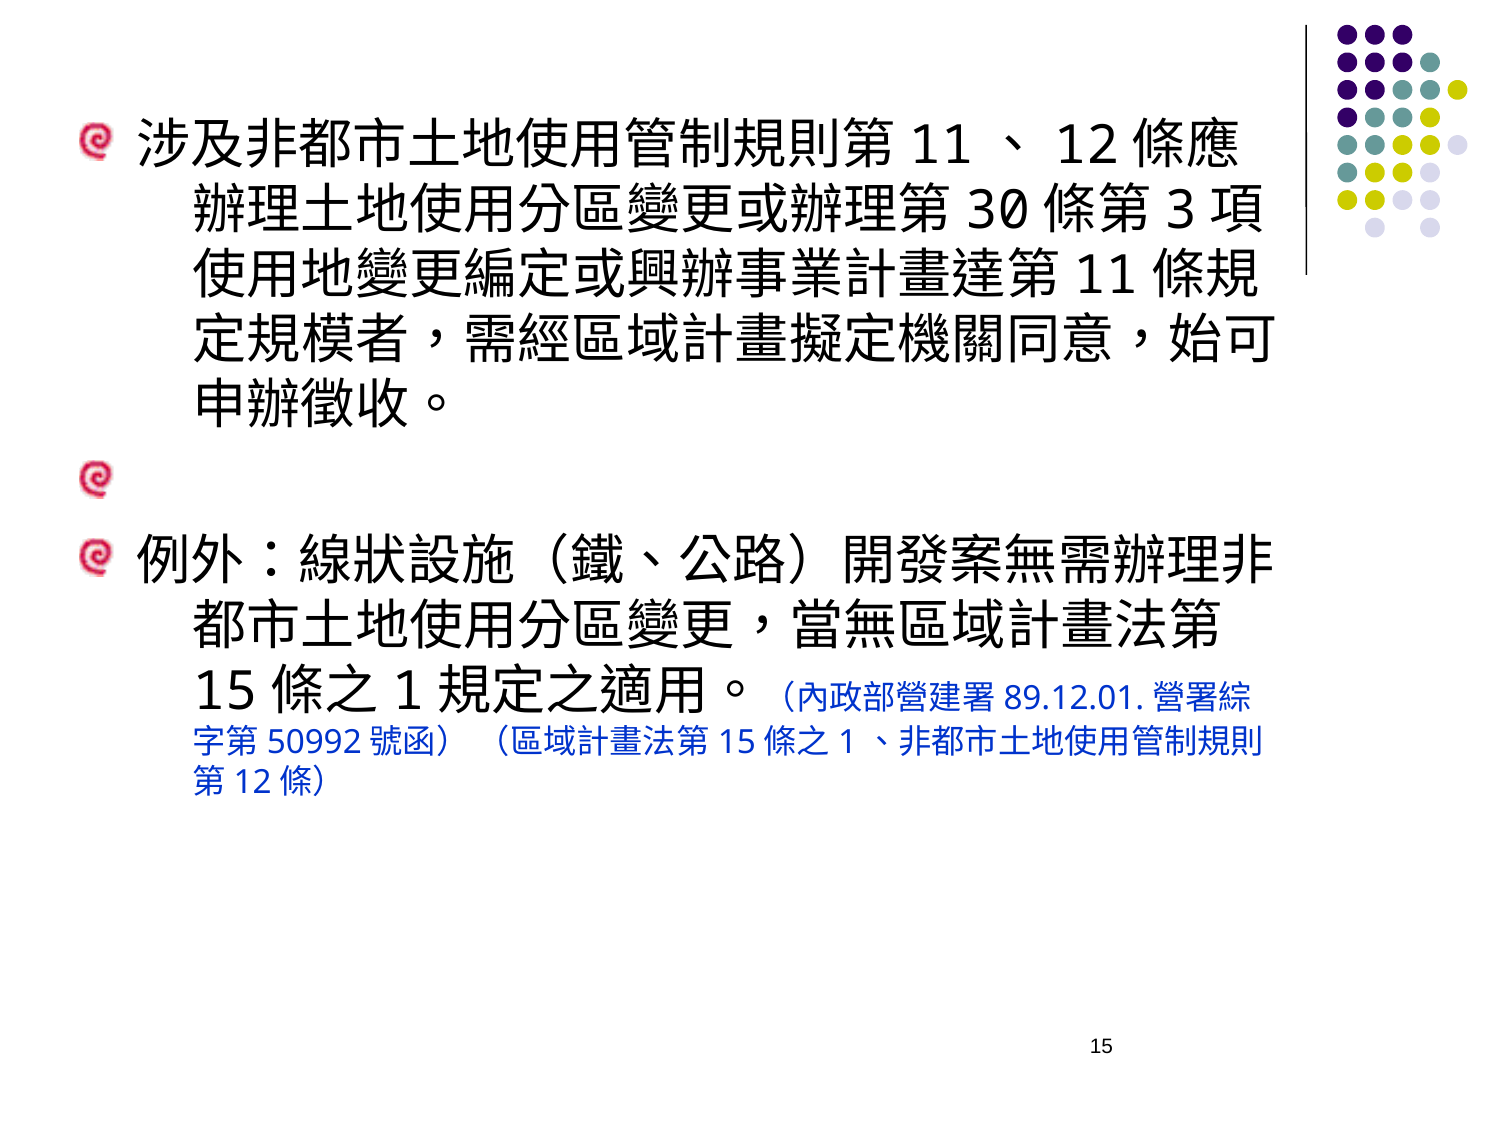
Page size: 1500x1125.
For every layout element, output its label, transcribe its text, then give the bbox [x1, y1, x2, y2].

text_box [1074, 1025, 1426, 1101]
list 涉及非都市土地使用管制規則第11、12條應辦理土地使用分區變更或辦理第30條第3項使用地變更編定或興辦事業計畫達第11條規定規模者，需經區域計畫擬定機關同意，始可申辦徵收。 例外：線狀設施（鐵、公路）開發案無需辦理非都市土地使用分區變更，當無區域計畫法第15條之1規定之適用。（內政部營建署89.12.01.營署綜字第50992號函） （區域計畫法第15條之1、非都市土地使用管制規則第12條） [64, 101, 1294, 1059]
